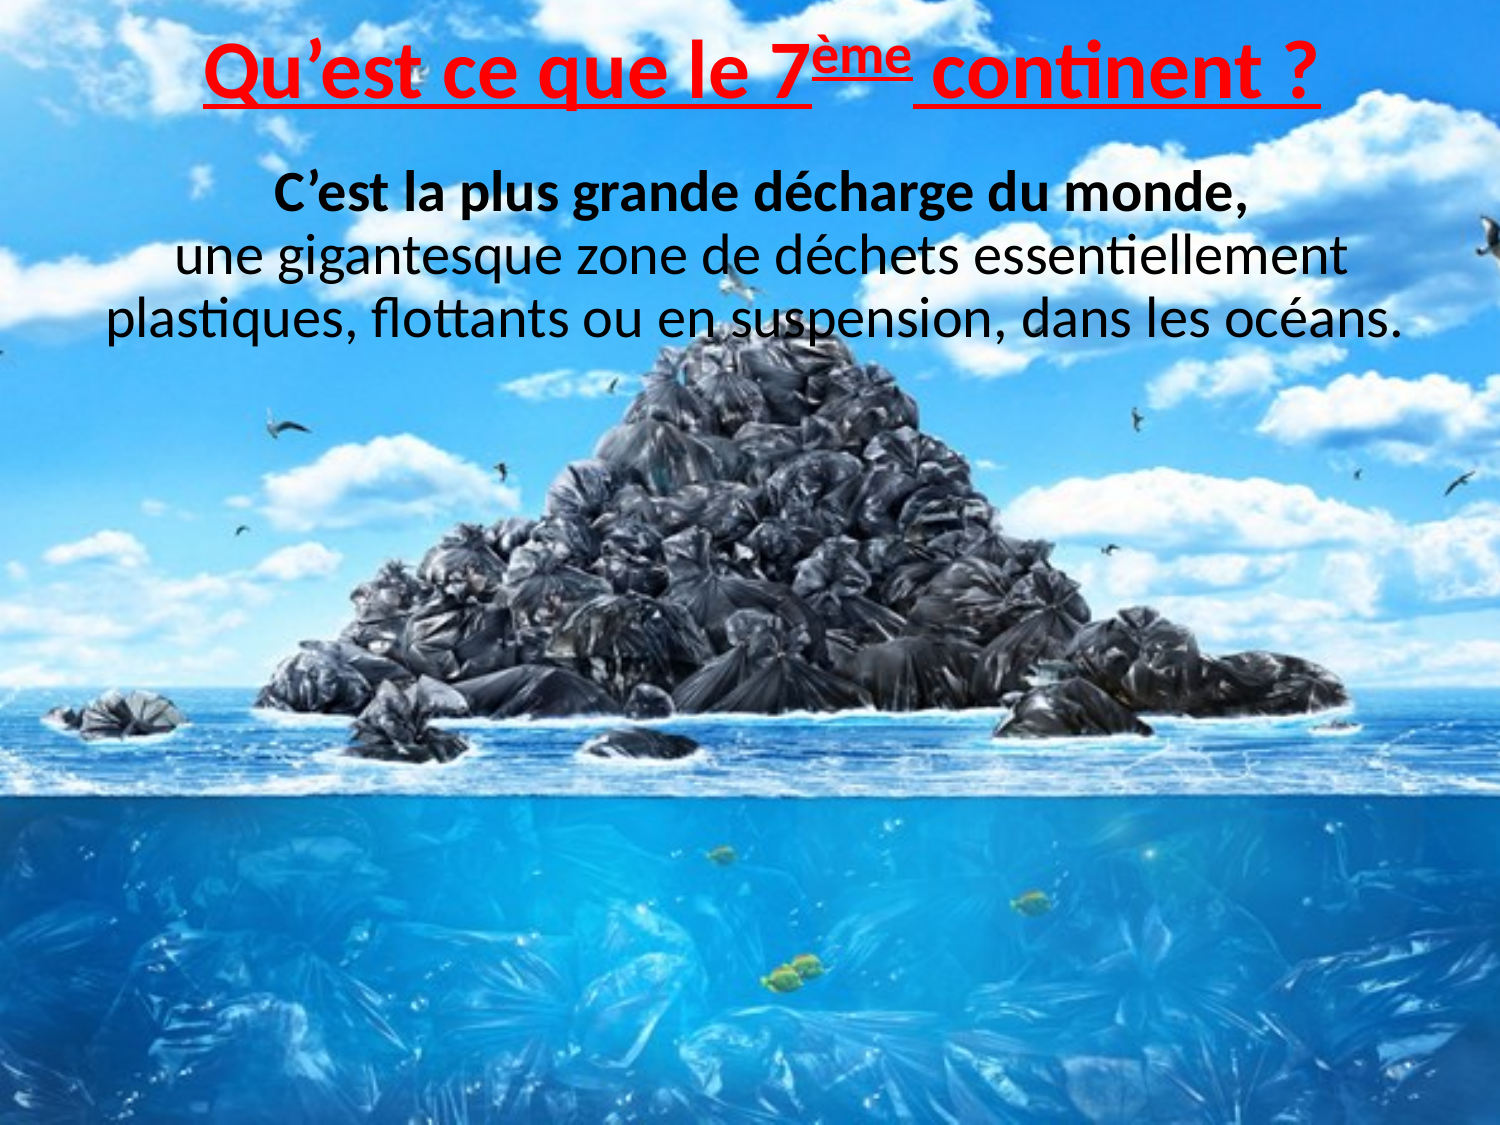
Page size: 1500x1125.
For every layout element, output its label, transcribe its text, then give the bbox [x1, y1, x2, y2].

picture [0, 0, 1500, 1125]
text_box Qu’est ce que le 7ème continent ? C’est la plus grande décharge du monde, une gigantesque zone de déchets essentiellement plastiques, flottants ou en suspension, dans les océans. [53, 19, 1471, 358]
